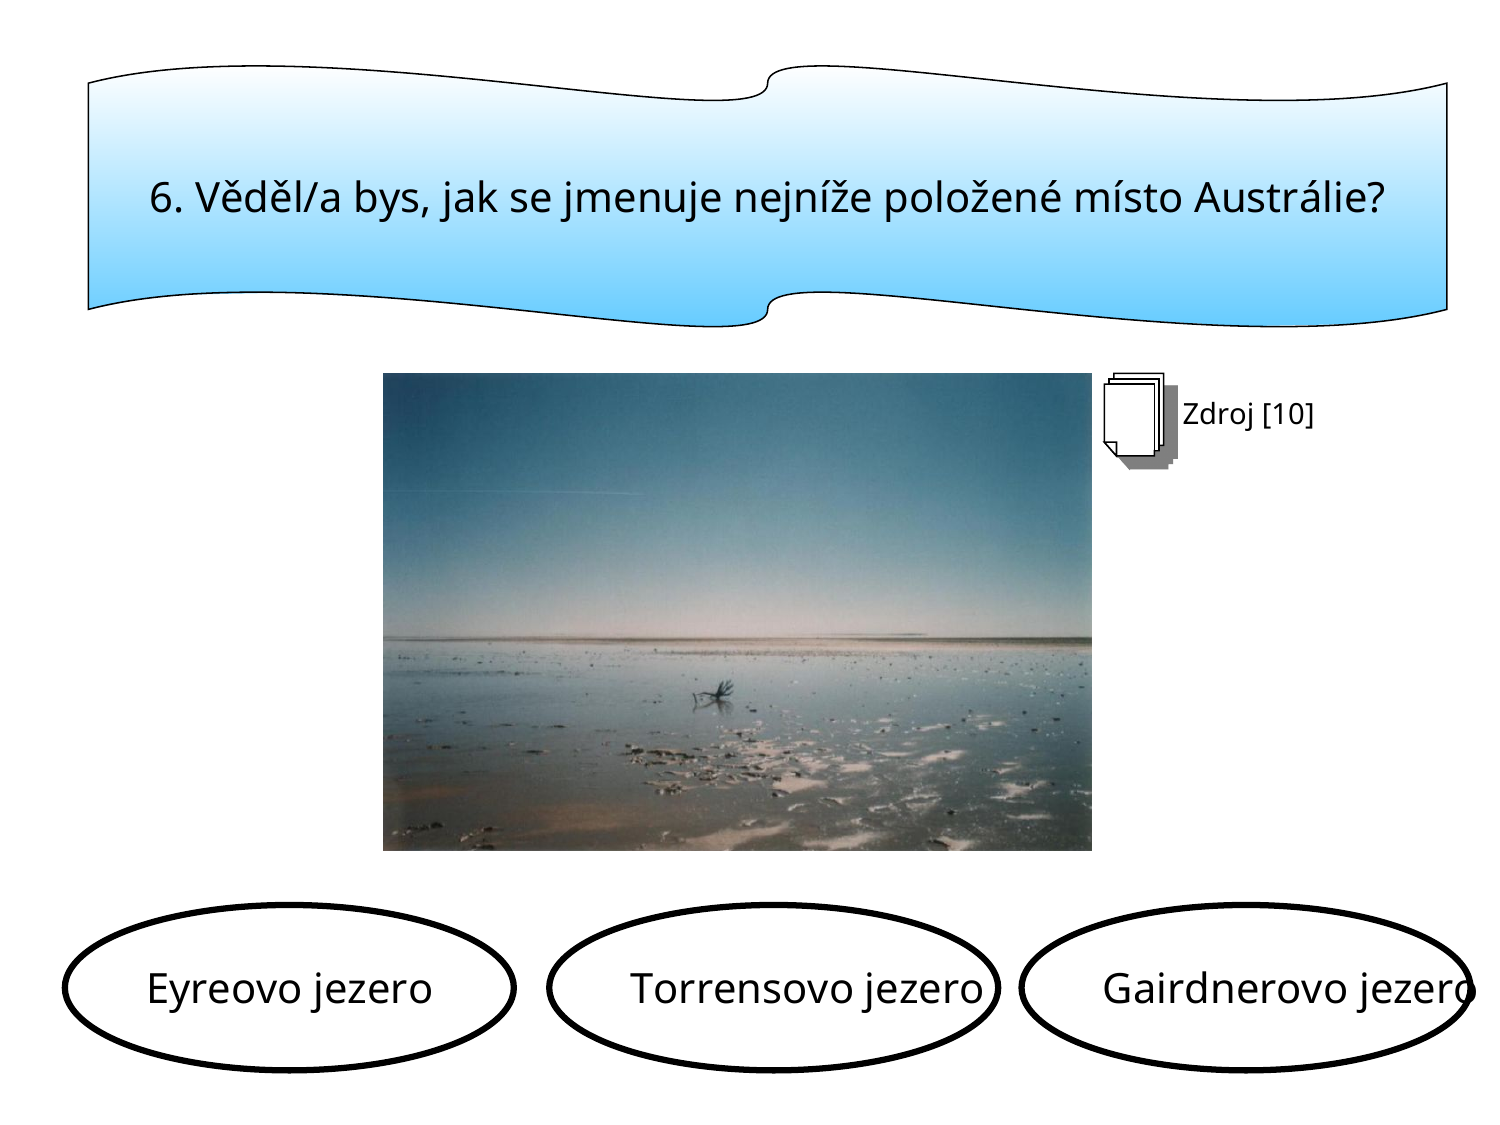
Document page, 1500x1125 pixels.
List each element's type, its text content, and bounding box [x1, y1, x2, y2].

text_box Torrensovo jezero [549, 904, 999, 1071]
text_box 6. Věděl/a bys, jak se jmenuje nejníže položené místo Austrálie? [88, 65, 1447, 327]
text_box [1104, 373, 1164, 456]
text_box Zdroj [10] [1167, 385, 1330, 441]
picture [383, 373, 1092, 851]
text_box Gairdnerovo jezero [1021, 904, 1470, 1071]
text_box Eyreovo jezero [64, 904, 514, 1071]
